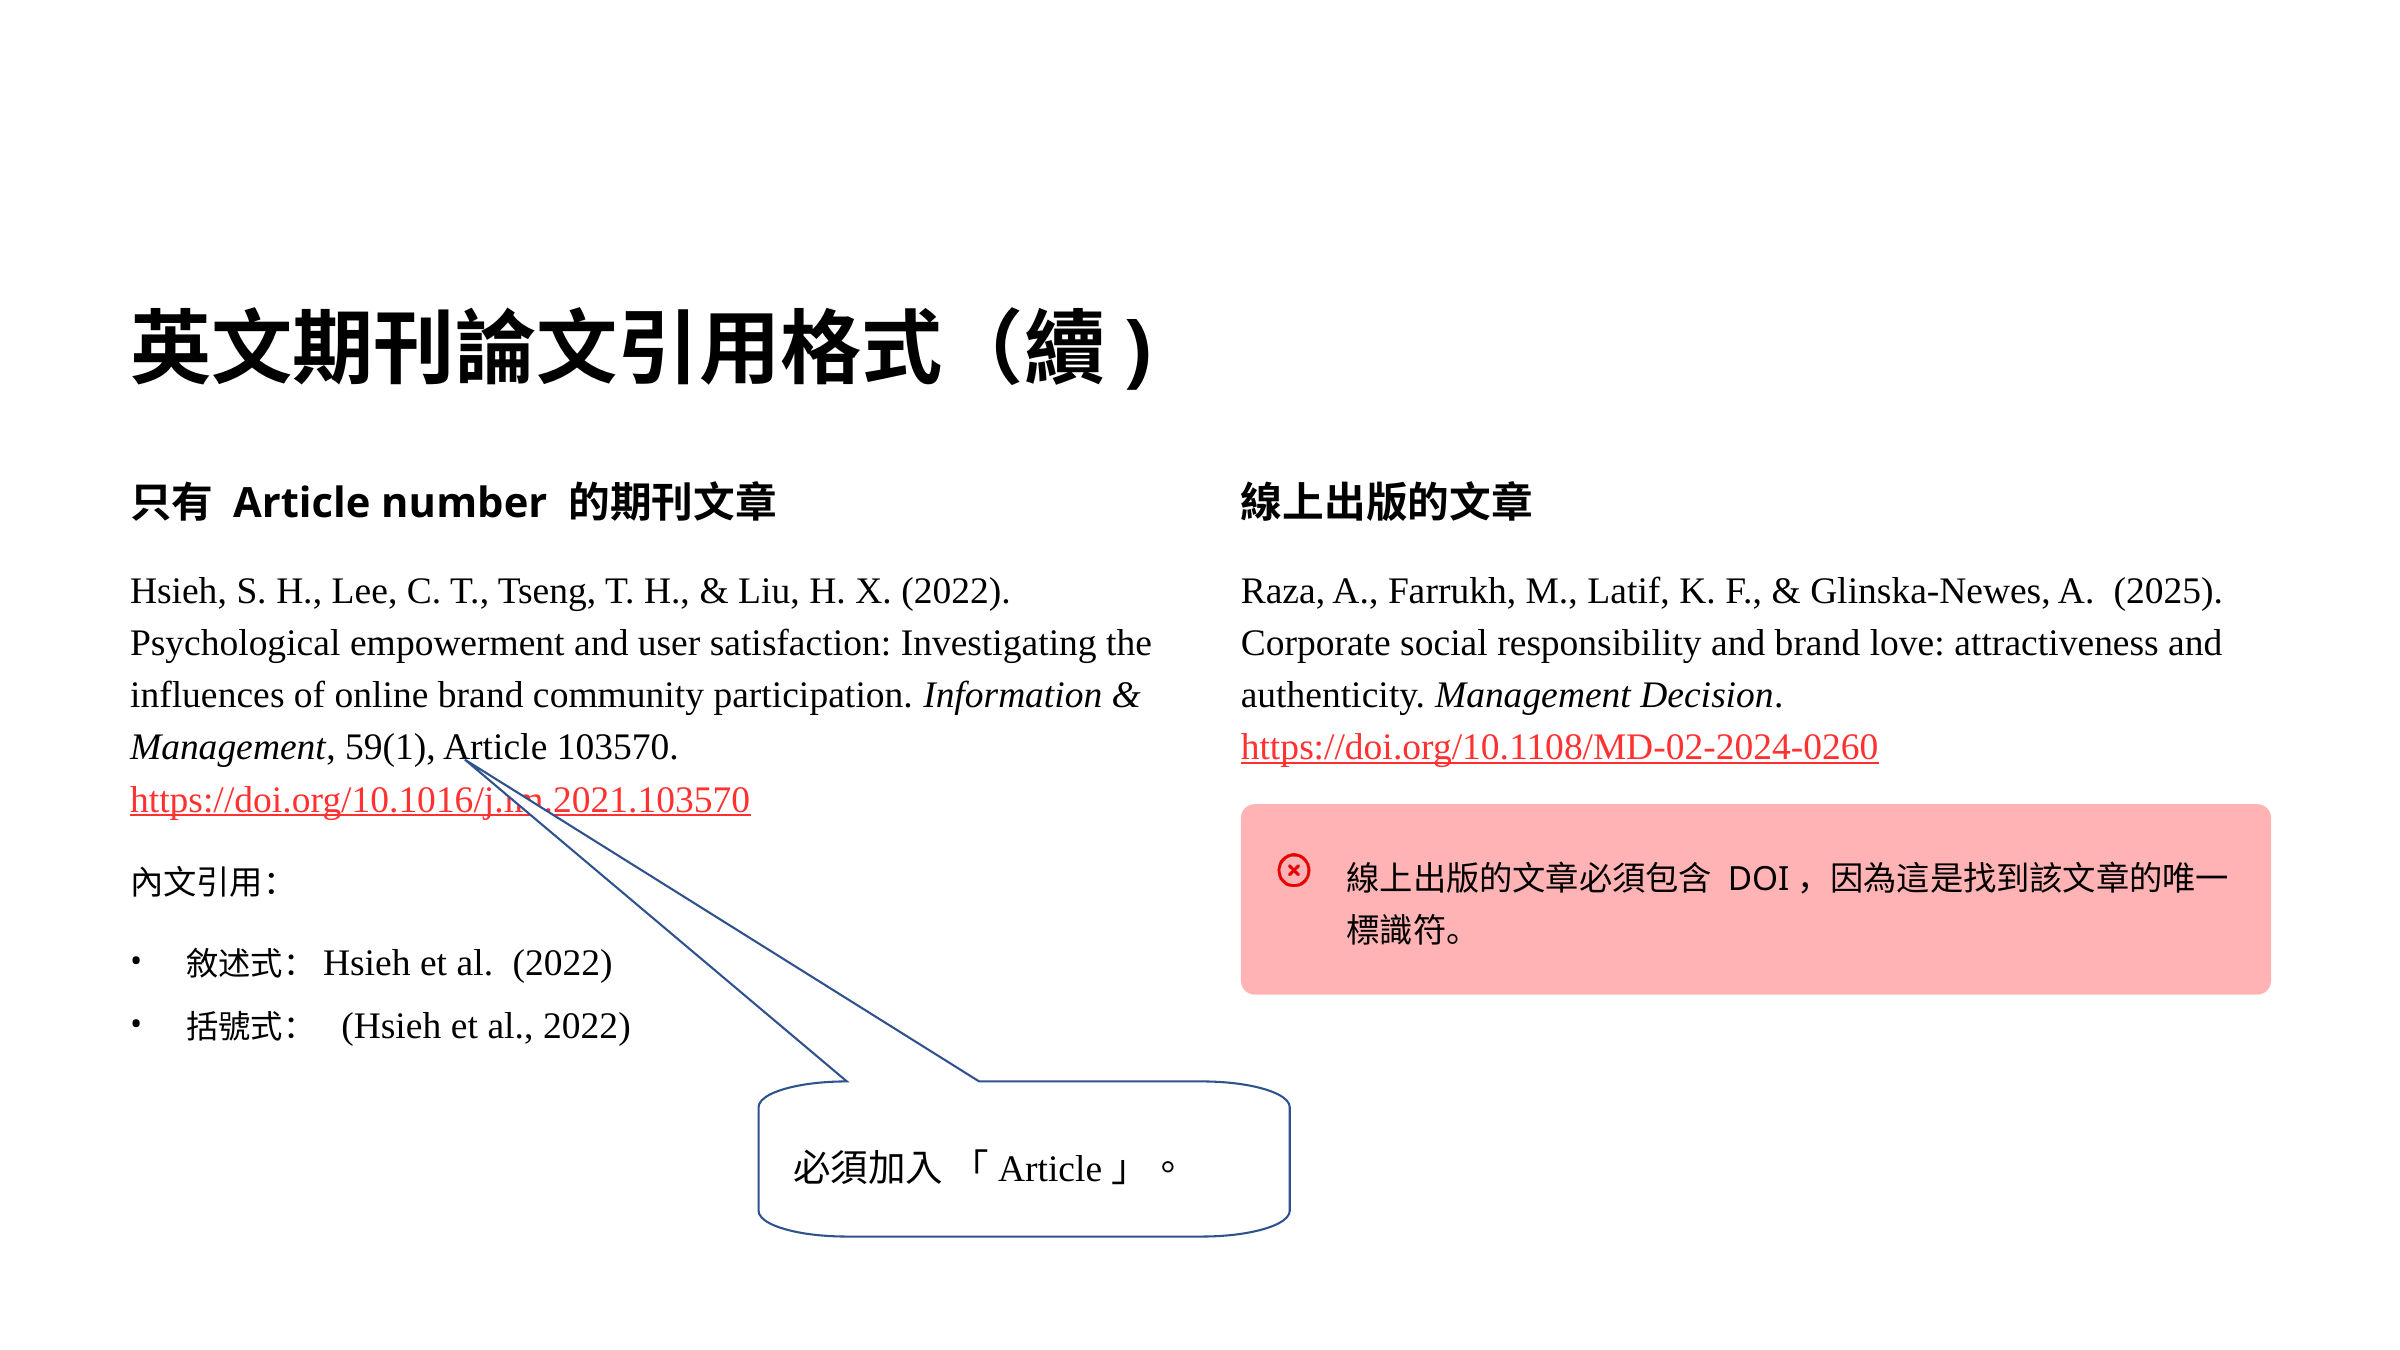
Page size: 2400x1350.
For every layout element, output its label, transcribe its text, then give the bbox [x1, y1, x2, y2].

text_box 敘述式：Hsieh et al. (2022) [739, 930, 1160, 982]
text_box 線上出版的文章 [1241, 476, 1648, 527]
text_box Raza, A., Farrukh, M., Latif, K. F., & Glinska-Newes, A. (2025). Corporate social responsibility and brand love: attractiveness and authenticity. Management Decision. https://doi.org/10.1108/MD-02-2024-0260 [1241, 559, 2271, 768]
text_box 必須加入 「Article」。 [464, 759, 1290, 1237]
text_box 括號式： (Hsieh et al., 2022) [130, 994, 803, 1046]
text_box 只有 Article number 的期刊文章 [130, 476, 703, 527]
picture [1273, 853, 1315, 887]
text_box 內文引用： [130, 849, 631, 901]
text_box 括號式： (Hsieh et al., 2022) [842, 994, 1160, 1046]
text_box 內文引用： [610, 849, 1160, 901]
text_box 英文期刊論文引用格式（續) [130, 293, 1188, 394]
text_box Hsieh, S. H., Lee, C. T., Tseng, T. H., & Liu, H. X. (2022). Psychological empowerment and user satisfaction: Investigating the influences of online brand community participation. Information & Management, 59(1), Article 103570. https://doi.org/10.1016/j.im.2021.103570 [130, 559, 1160, 820]
text_box 敘述式：Hsieh et al. (2022) [130, 930, 727, 982]
text_box 線上出版的文章必須包含 DOI，因為這是找到該文章的唯一標識符。 [1347, 845, 2238, 949]
text_box [1240, 804, 2272, 995]
